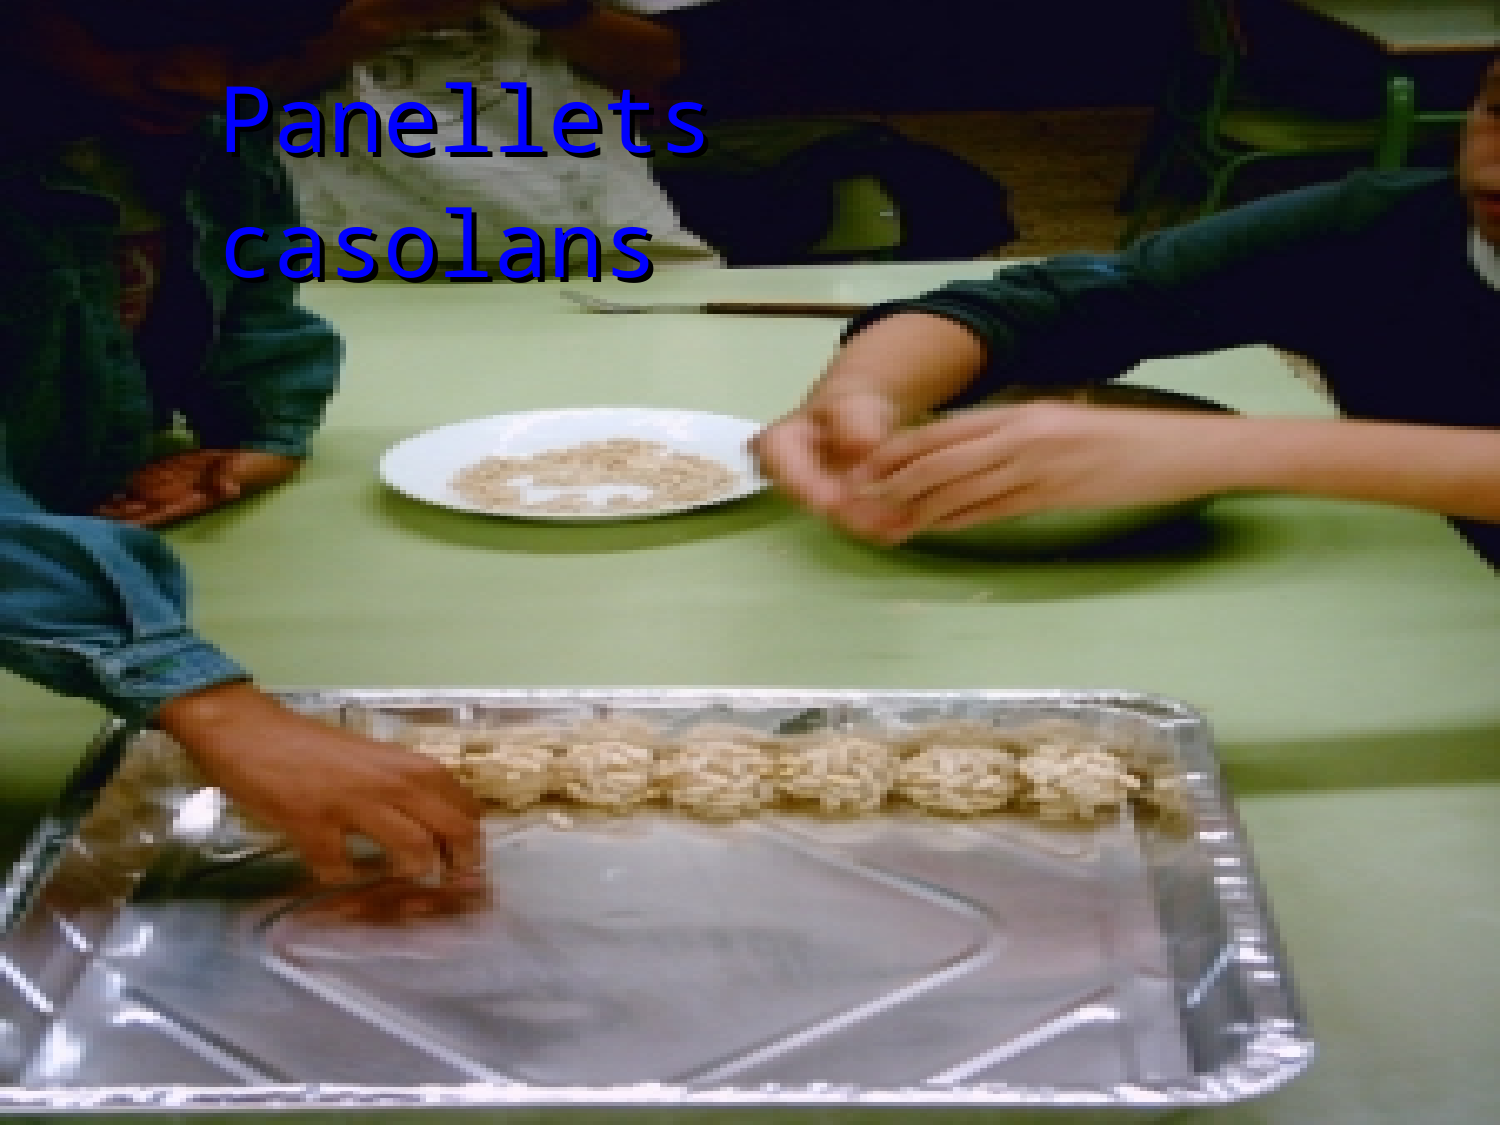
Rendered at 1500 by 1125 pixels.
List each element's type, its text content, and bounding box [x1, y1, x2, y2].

text_box Panellets casolans [203, 47, 1059, 438]
picture [0, 0, 1500, 1125]
